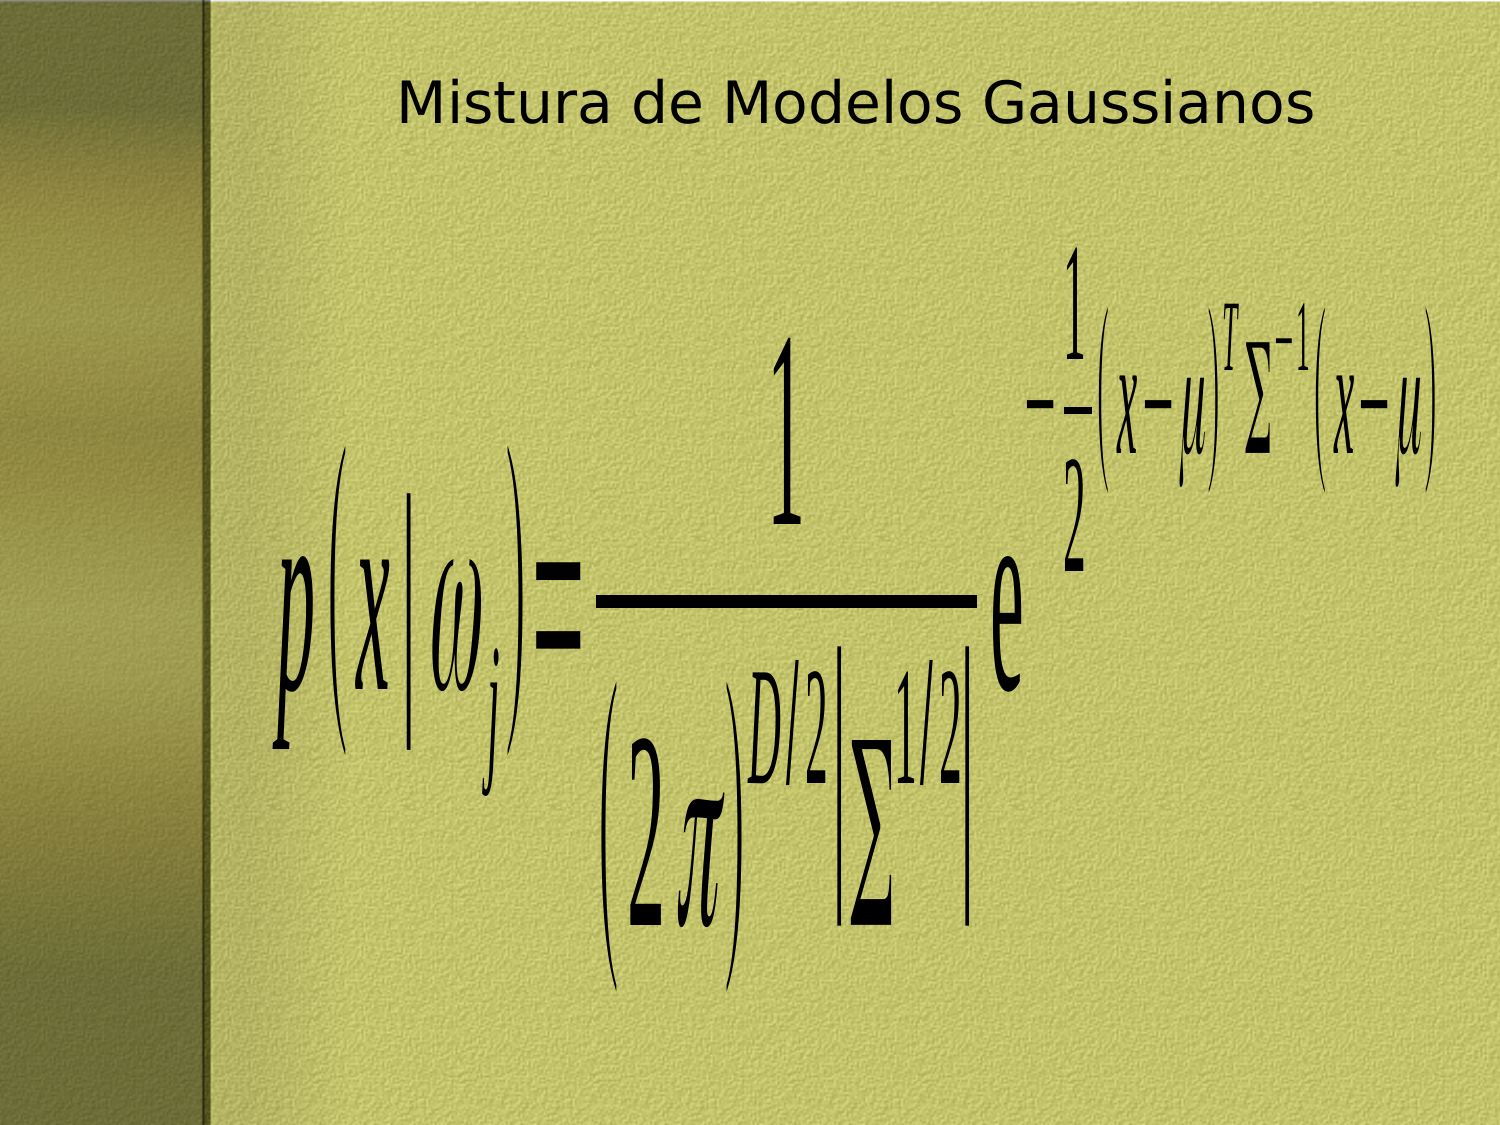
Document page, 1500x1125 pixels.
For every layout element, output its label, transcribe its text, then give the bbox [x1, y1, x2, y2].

picture [0, 0, 1500, 1125]
chart [258, 205, 1452, 1004]
title Mistura de Modelos Gaussianos [206, 9, 1500, 198]
